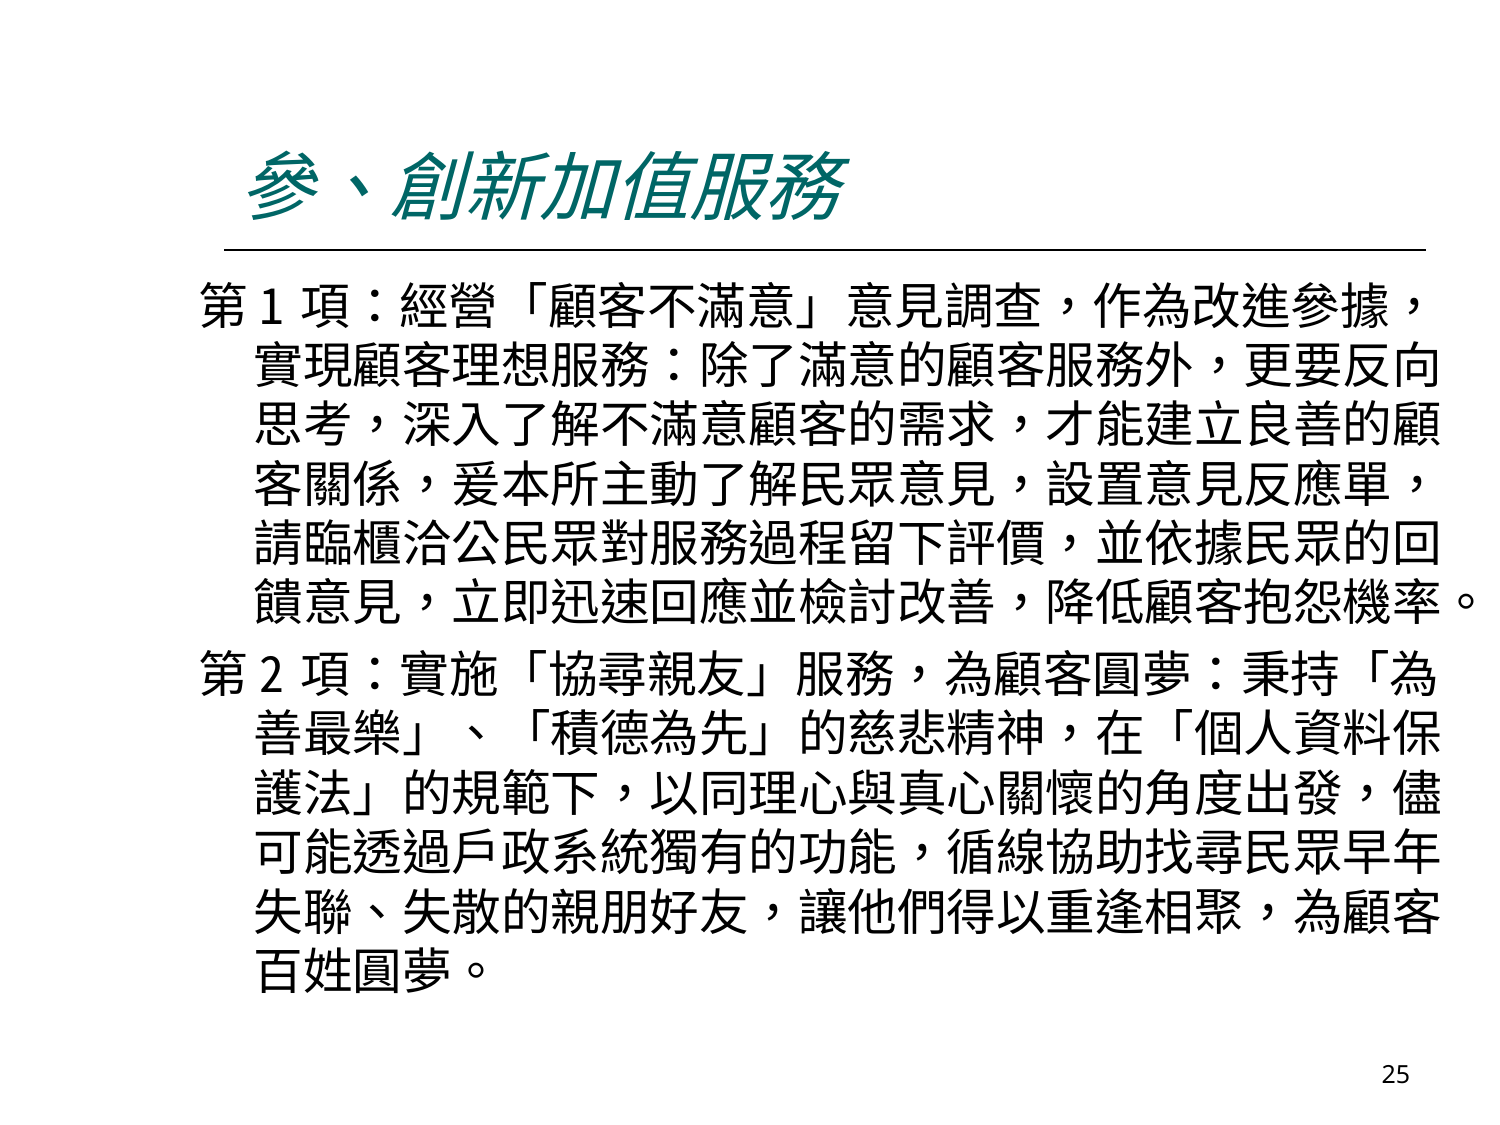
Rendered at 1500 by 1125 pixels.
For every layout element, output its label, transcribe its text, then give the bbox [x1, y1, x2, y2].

text_box <編號> [1074, 1071, 1426, 1101]
list 第1項：經營「顧客不滿意」意見調查，作為改進參據，實現顧客理想服務：除了滿意的顧客服務外，更要反向思考，深入了解不滿意顧客的需求，才能建立良善的顧客關係，爰本所主動了解民眾意見，設置意見反應單，請臨櫃洽公民眾對服務過程留下評價，並依據民眾的回饋意見，立即迅速回應並檢討改善，降低顧客抱怨機率。 第2項：實施「協尋親友」服務，為顧客圓夢：秉持「為善最樂」、「積德為先」的慈悲精神，在「個人資料保護法」的規範下，以同理心與真心關懷的角度出發，儘可能透過戶政系統獨有的功能，循線協助找尋民眾早年失聯、失散的親朋好友，讓他們得以重逢相聚，為顧客百姓圓夢。 [183, 267, 1459, 1071]
title 參、創新加值服務 [224, 49, 1425, 237]
